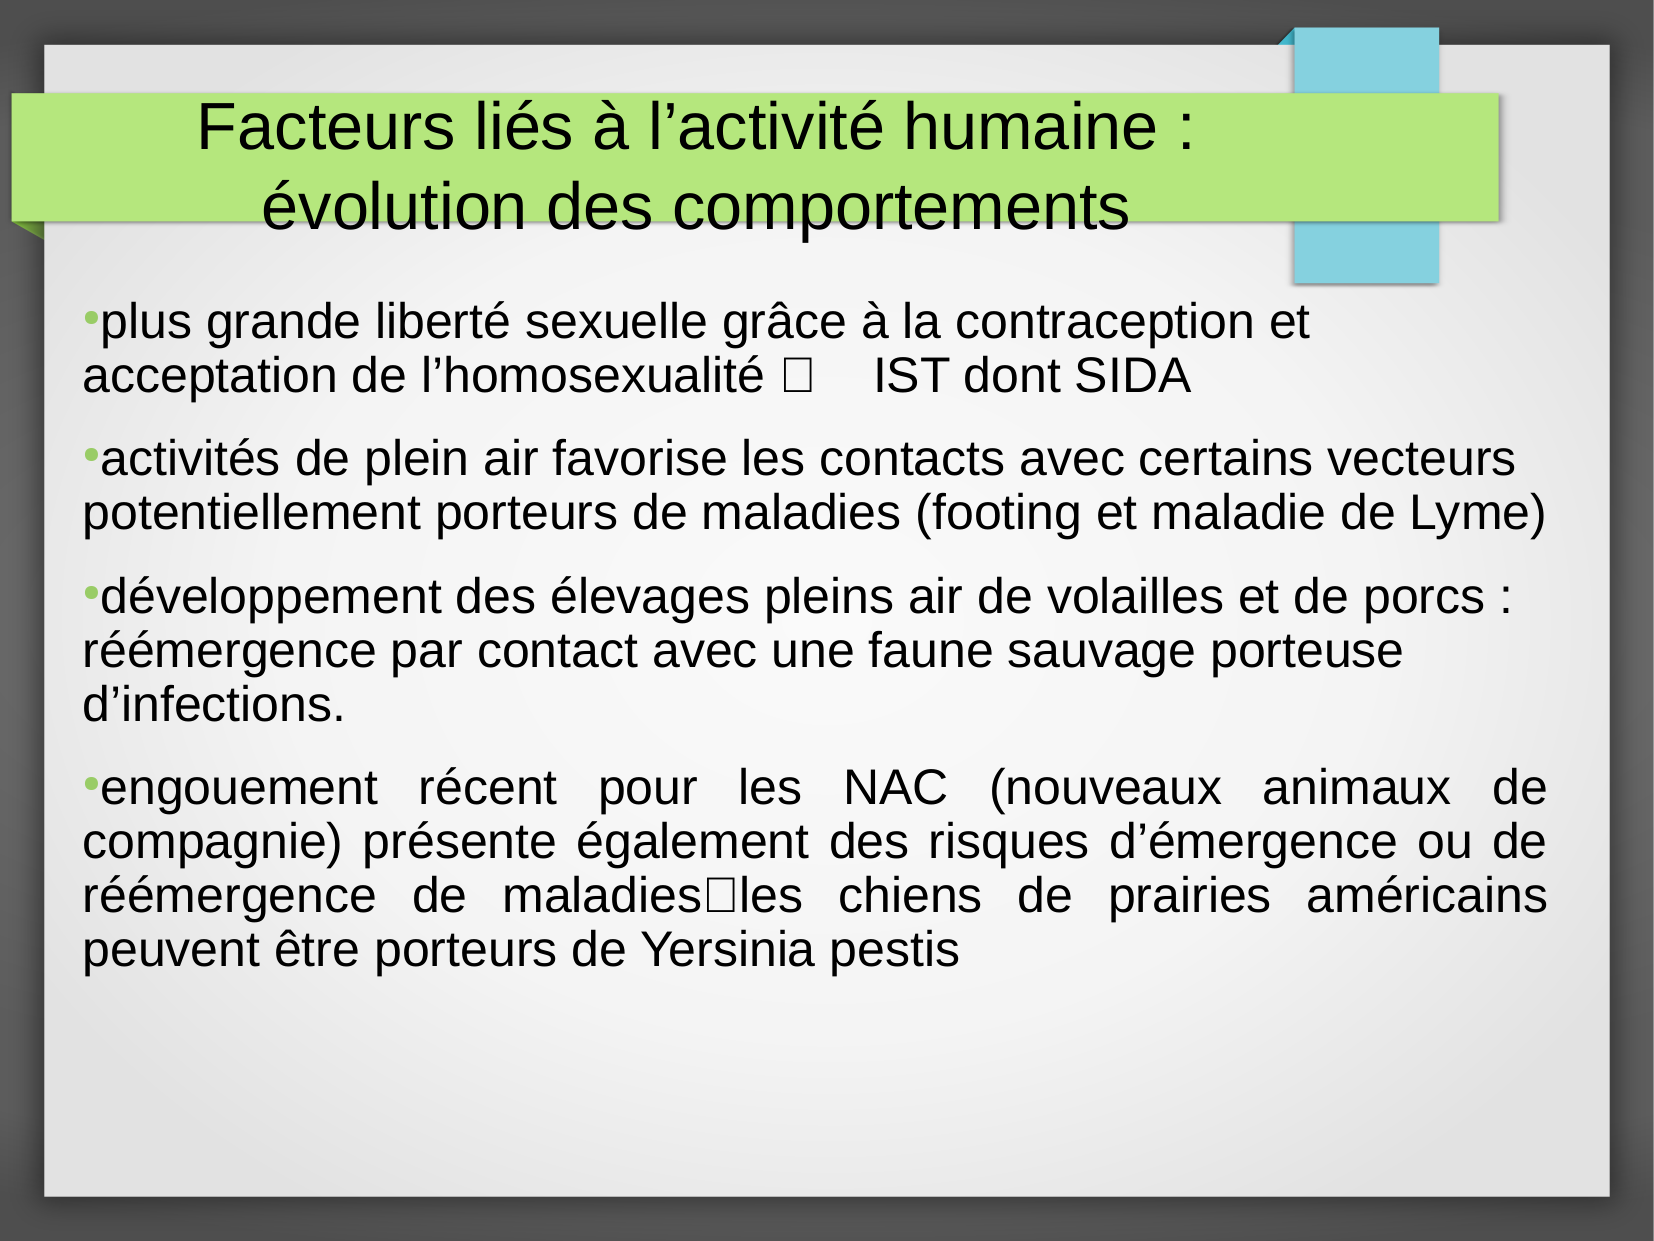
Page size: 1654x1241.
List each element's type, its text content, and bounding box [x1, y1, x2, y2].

list plus grande liberté sexuelle grâce à la contraception et acceptation de l’homosexualité  IST dont SIDA activités de plein air favorise les contacts avec certains vecteurs potentiellement porteurs de maladies (footing et maladie de Lyme) développement des élevages pleins air de volailles et de porcs : réémergence par contact avec une faune sauvage porteuse d’infections. engouement récent pour les NAC (nouveaux animaux de compagnie) présente également des risques d’émergence ou de réémergence de maladiesles chiens de prairies américains peuvent être porteurs de Yersinia pestis [82, 295, 1571, 1015]
title Facteurs liés à l’activité humaine : évolution des comportements [106, 82, 1288, 233]
